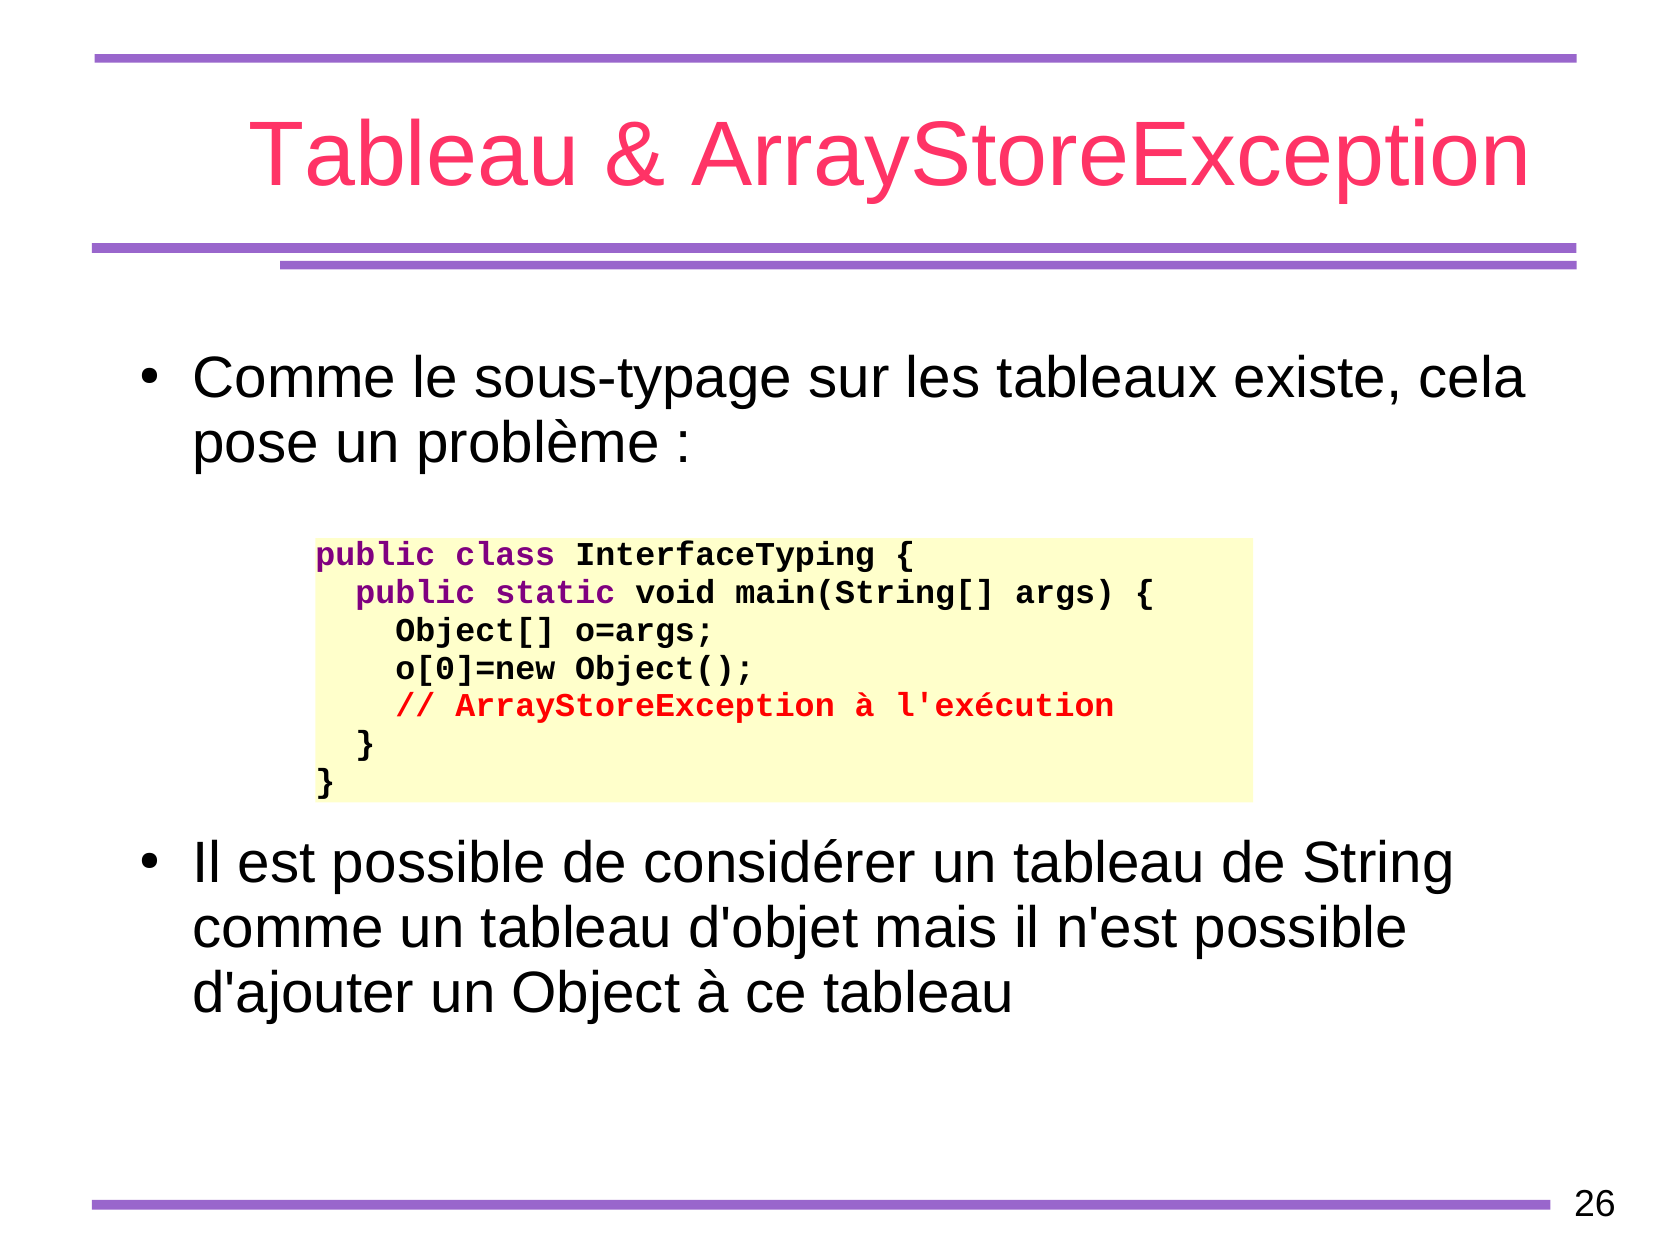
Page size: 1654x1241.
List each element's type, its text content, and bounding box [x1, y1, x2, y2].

list Comme le sous-typage sur les tableaux existe, cela pose un problème : Il est possible de considérer un tableau de String comme un tableau d'objet mais il n'est possible d'ajouter un Object à ce tableau [121, 344, 1534, 1127]
title Tableau & ArrayStoreException [121, 49, 1534, 257]
text_box public class InterfaceTyping { public static void main(String[] args) { Object[] o=args; o[0]=new Object(); // ArrayStoreException à l'exécution } } [315, 538, 1254, 803]
